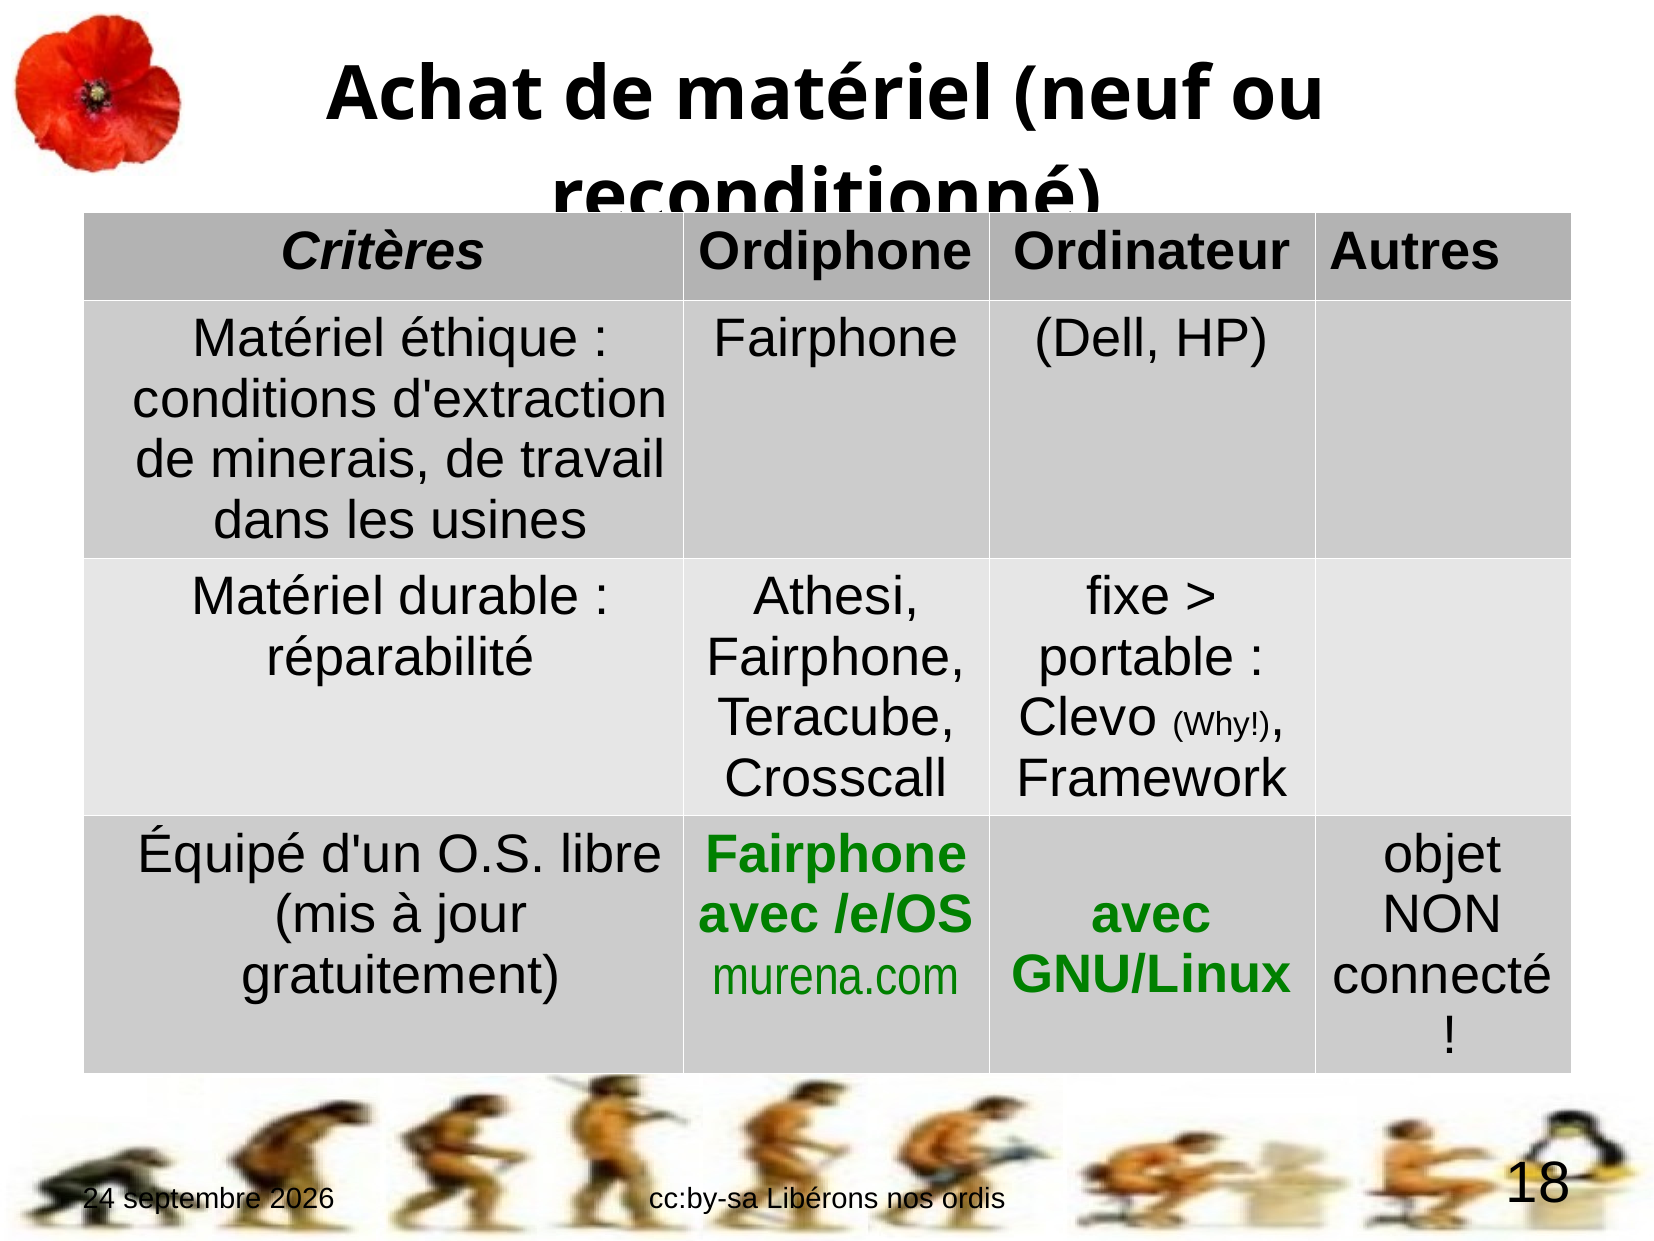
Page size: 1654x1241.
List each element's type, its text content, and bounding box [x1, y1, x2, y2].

table_cell Équipé d'un O.S. libre (mis à jour gratuitement) [84, 816, 683, 1073]
table_header Critères [84, 213, 683, 300]
picture [11, 11, 185, 176]
table_header Ordinateur [990, 213, 1315, 300]
table_cell Fairphone avec /e/OS murena.com [684, 816, 989, 1073]
table_cell fixe > portable : Clevo (Why!), Framework [990, 559, 1315, 815]
table_cell Fairphone [684, 301, 989, 558]
table_cell avec GNU/Linux [990, 816, 1315, 1073]
table_cell Athesi, Fairphone, Teracube, Crosscall [684, 559, 989, 815]
table_cell Matériel durable : réparabilité [84, 559, 683, 815]
table_cell [1316, 301, 1571, 558]
table_cell Matériel éthique : conditions d'extraction de minerais, de travail dans les usines [84, 301, 683, 558]
table_cell [1316, 559, 1571, 815]
table_header Autres [1316, 213, 1571, 300]
table_cell objet NON connecté ! [1316, 816, 1571, 1073]
title Achat de matériel (neuf ou reconditionné) [82, 82, 1571, 201]
table_cell (Dell, HP) [990, 301, 1315, 558]
table_header Ordiphone [684, 213, 989, 300]
picture [0, 1062, 1654, 1241]
